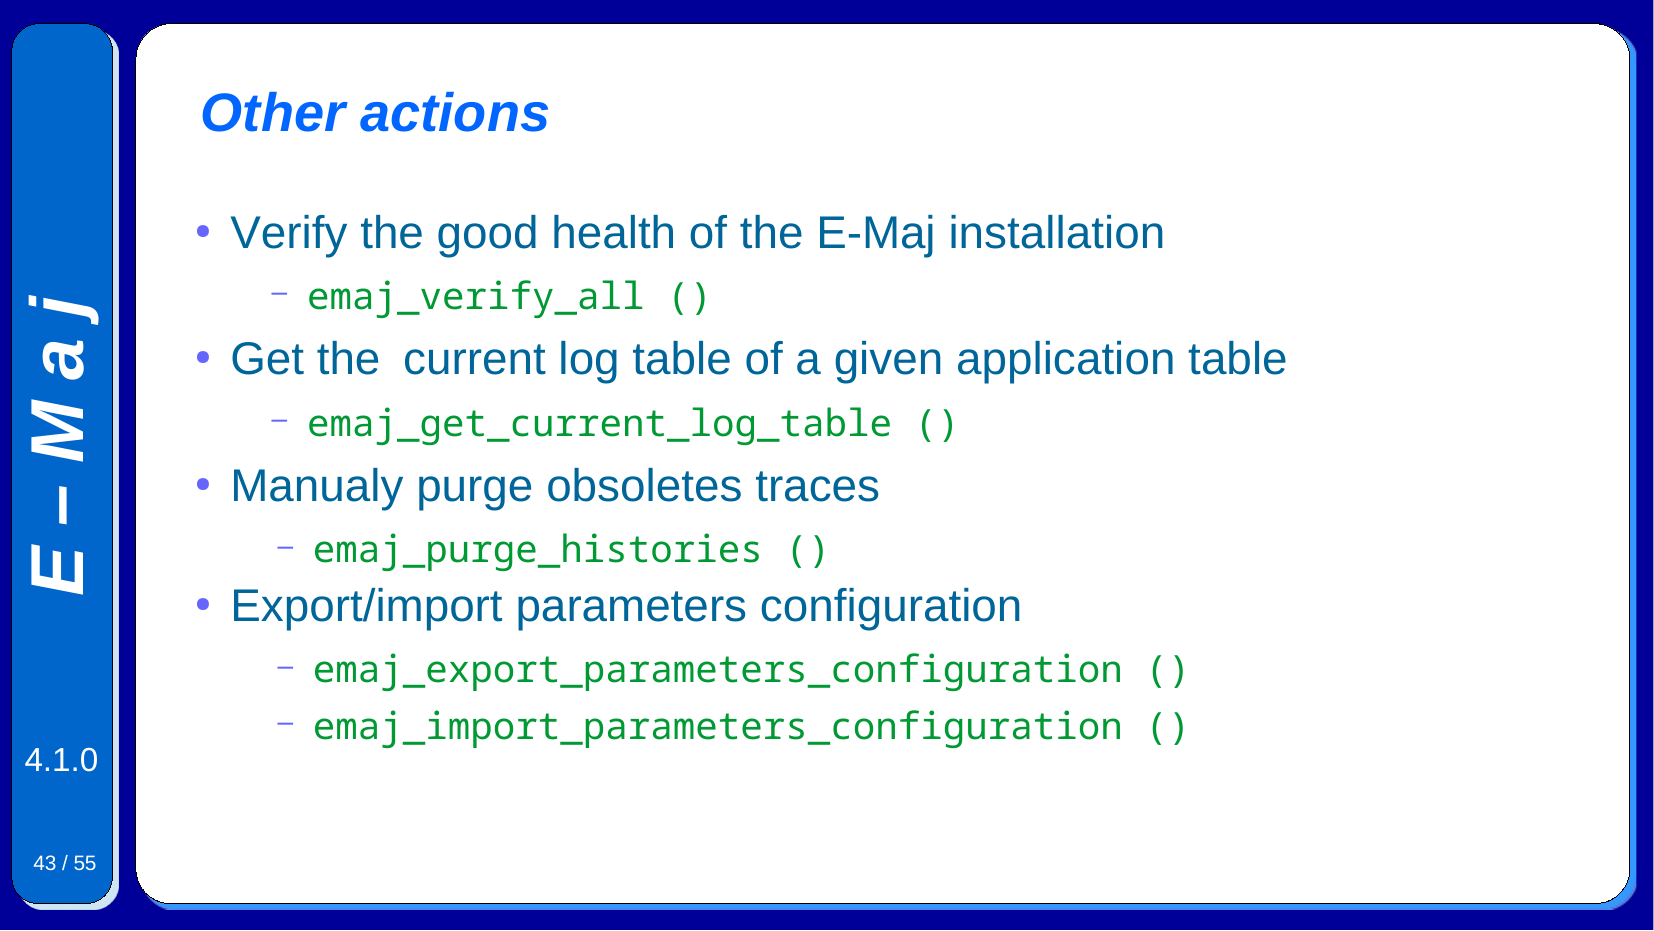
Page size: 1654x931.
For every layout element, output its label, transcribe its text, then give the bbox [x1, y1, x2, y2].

list Verify the good health of the E-Maj installation emaj_verify_all () Get the current log table of a given application table emaj_get_current_log_table () Manualy purge obsoletes traces emaj_purge_histories () Export/import parameters configuration emaj_export_parameters_configuration () emaj_import_parameters_configuration () [177, 206, 1587, 827]
title Other actions [200, 34, 1575, 191]
